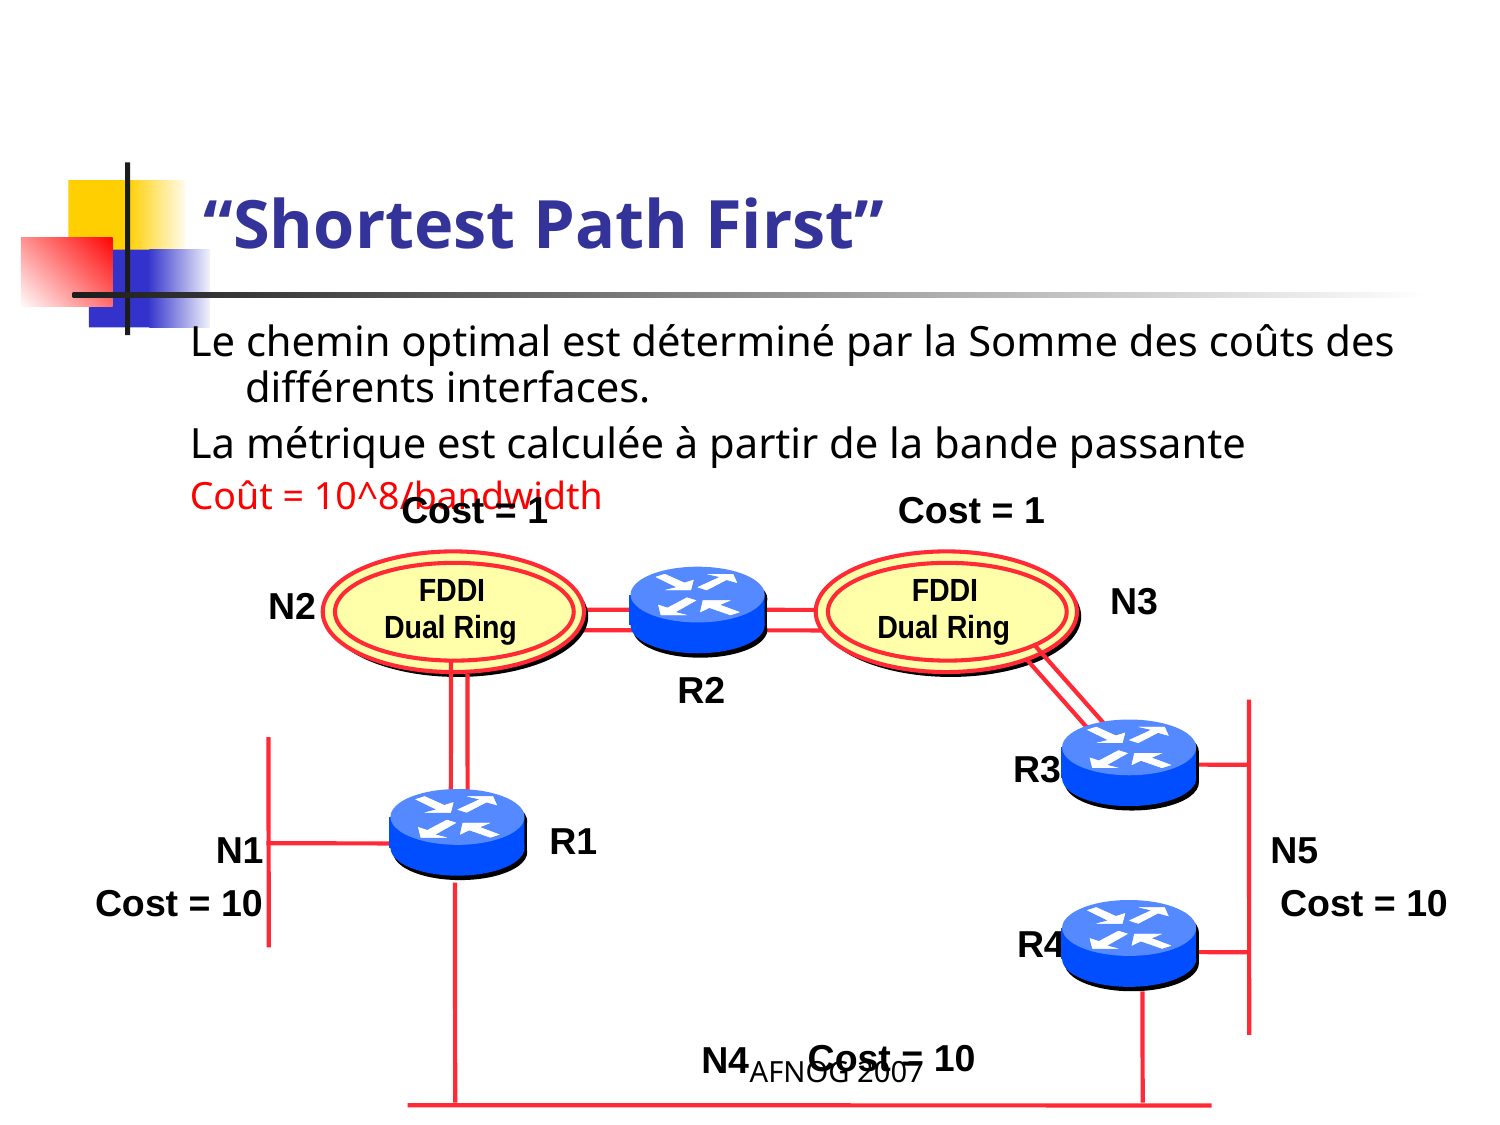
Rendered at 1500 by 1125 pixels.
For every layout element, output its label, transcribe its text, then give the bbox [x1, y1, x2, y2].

picture [314, 544, 601, 691]
text_box R4 [1048, 938, 1055, 948]
list Le chemin optimal est déterminé par la Somme des coûts des différents interfaces. La métrique est calculée à partir de la bande passante Coût = 10^8/bandwidth [174, 312, 1450, 504]
text_box N3 [1095, 573, 1173, 631]
text_box Cost = 1 [386, 482, 564, 540]
picture [807, 544, 1094, 691]
text_box N4 [686, 1032, 765, 1089]
text_box N1 [200, 821, 279, 879]
text_box Cost = 10 [1265, 875, 1464, 933]
text_box R1 [537, 813, 613, 870]
text_box Cost = 10 [792, 1030, 991, 1087]
text_box N5 [1255, 821, 1334, 879]
text_box R4 [1002, 916, 1056, 974]
picture [1056, 715, 1209, 821]
picture [1056, 895, 1209, 1002]
text_box R2 [662, 668, 741, 720]
text_box Cost = 1 [882, 482, 1060, 539]
text_box R3 [998, 740, 1056, 798]
text_box N2 [253, 578, 332, 636]
picture [625, 562, 777, 668]
text_box Cost = 10 [80, 875, 278, 932]
title “Shortest Path First” [188, 35, 1468, 276]
picture [385, 784, 537, 891]
